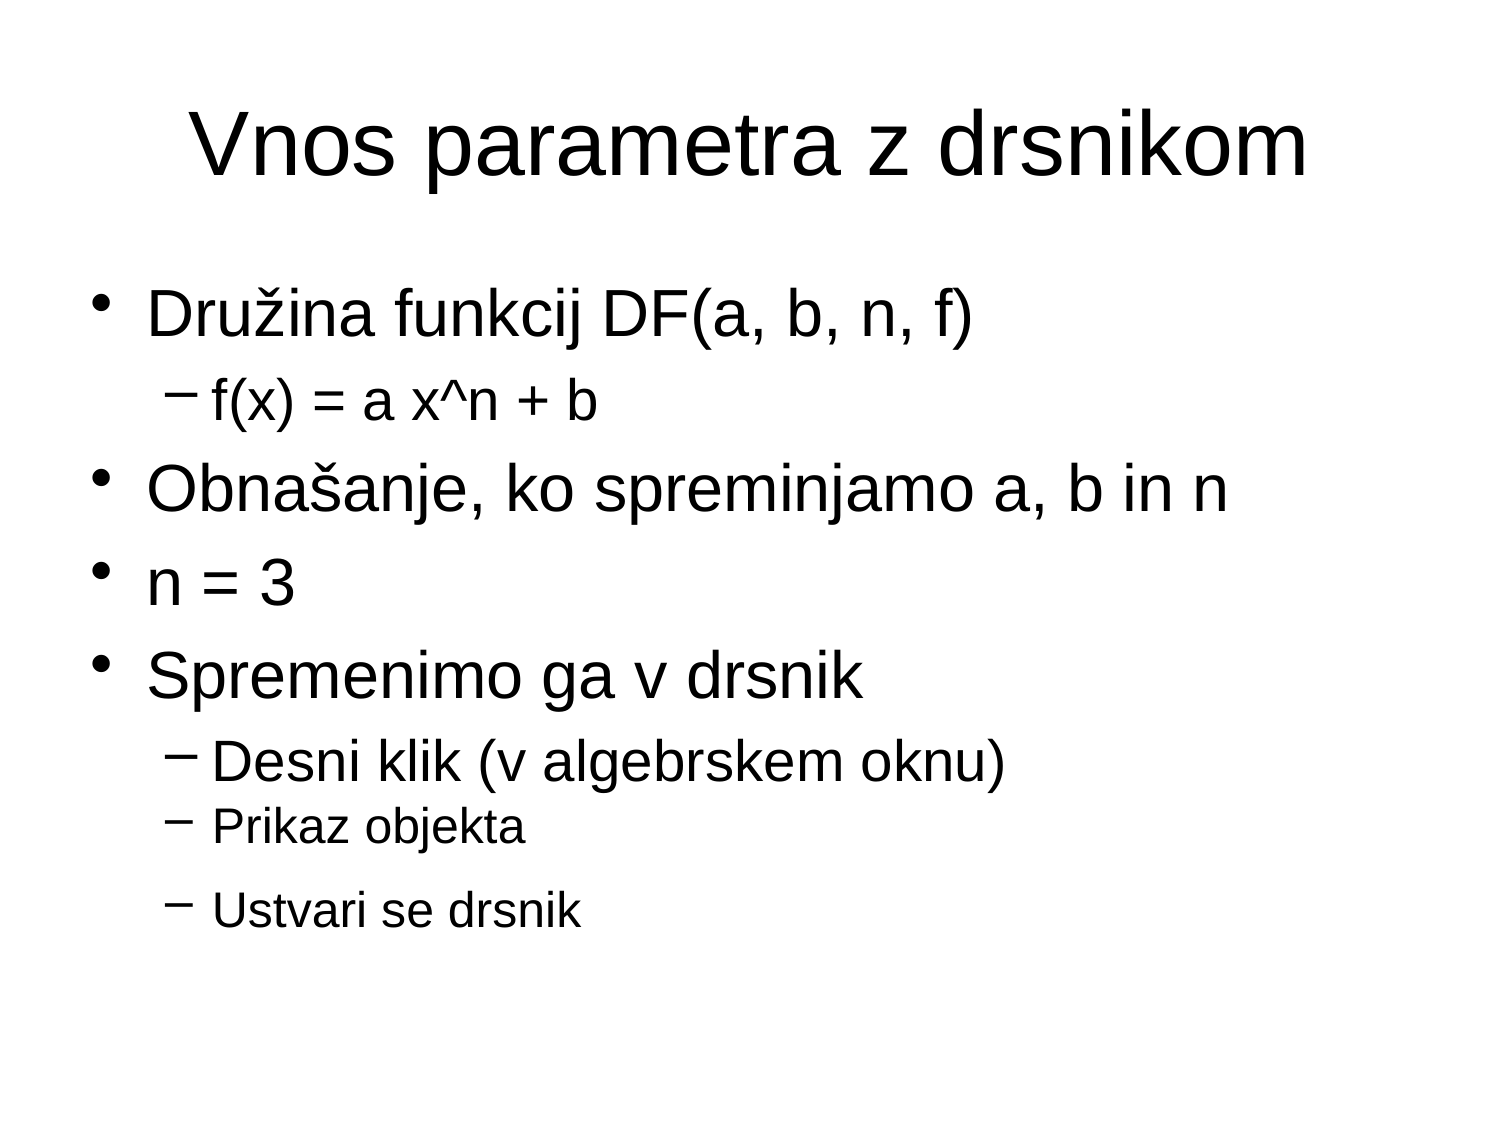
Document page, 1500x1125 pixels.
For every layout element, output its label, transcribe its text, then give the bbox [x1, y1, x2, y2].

title Vnos parametra z drsnikom [75, 45, 1425, 233]
list Družina funkcij DF(a, b, n, f) f(x) = a x^n + b Obnašanje, ko spreminjamo a, b in n n = 3 Spremenimo ga v drsnik Desni klik (v algebrskem oknu) Prikaz objekta Ustvari se drsnik [75, 262, 1425, 1005]
